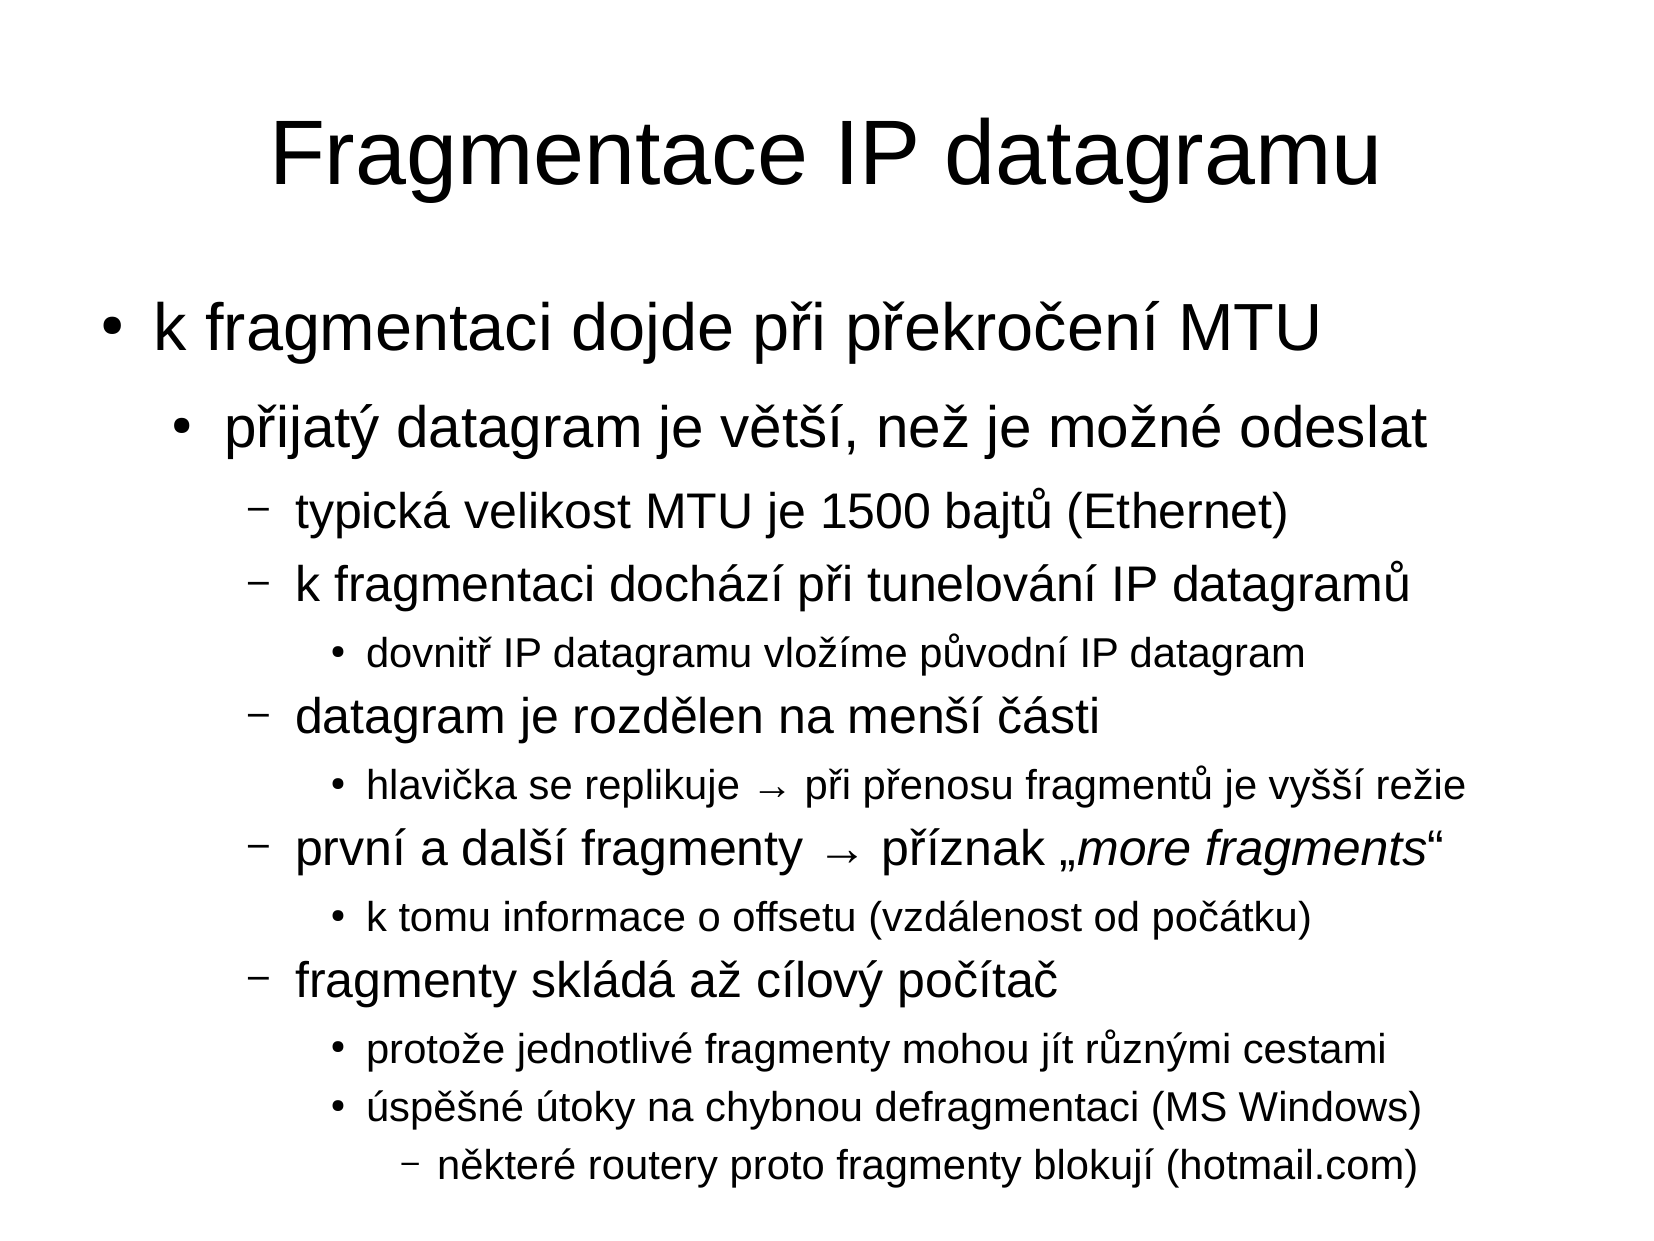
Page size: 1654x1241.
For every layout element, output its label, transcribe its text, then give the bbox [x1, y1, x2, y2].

list k fragmentaci dojde při překročení MTU přijatý datagram je větší, než je možné odeslat typická velikost MTU je 1500 bajtů (Ethernet) k fragmentaci dochází při tunelování IP datagramů dovnitř IP datagramu vložíme původní IP datagram datagram je rozdělen na menší části hlavička se replikuje → při přenosu fragmentů je vyšší režie první a další fragmenty → příznak „more fragments“ k tomu informace o offsetu (vzdálenost od počátku) fragmenty skládá až cílový počítač protože jednotlivé fragmenty mohou jít různými cestami úspěšné útoky na chybnou defragmentaci (MS Windows) některé routery proto fragmenty blokují (hotmail.com) [82, 290, 1571, 1241]
title Fragmentace IP datagramu [82, 49, 1571, 257]
